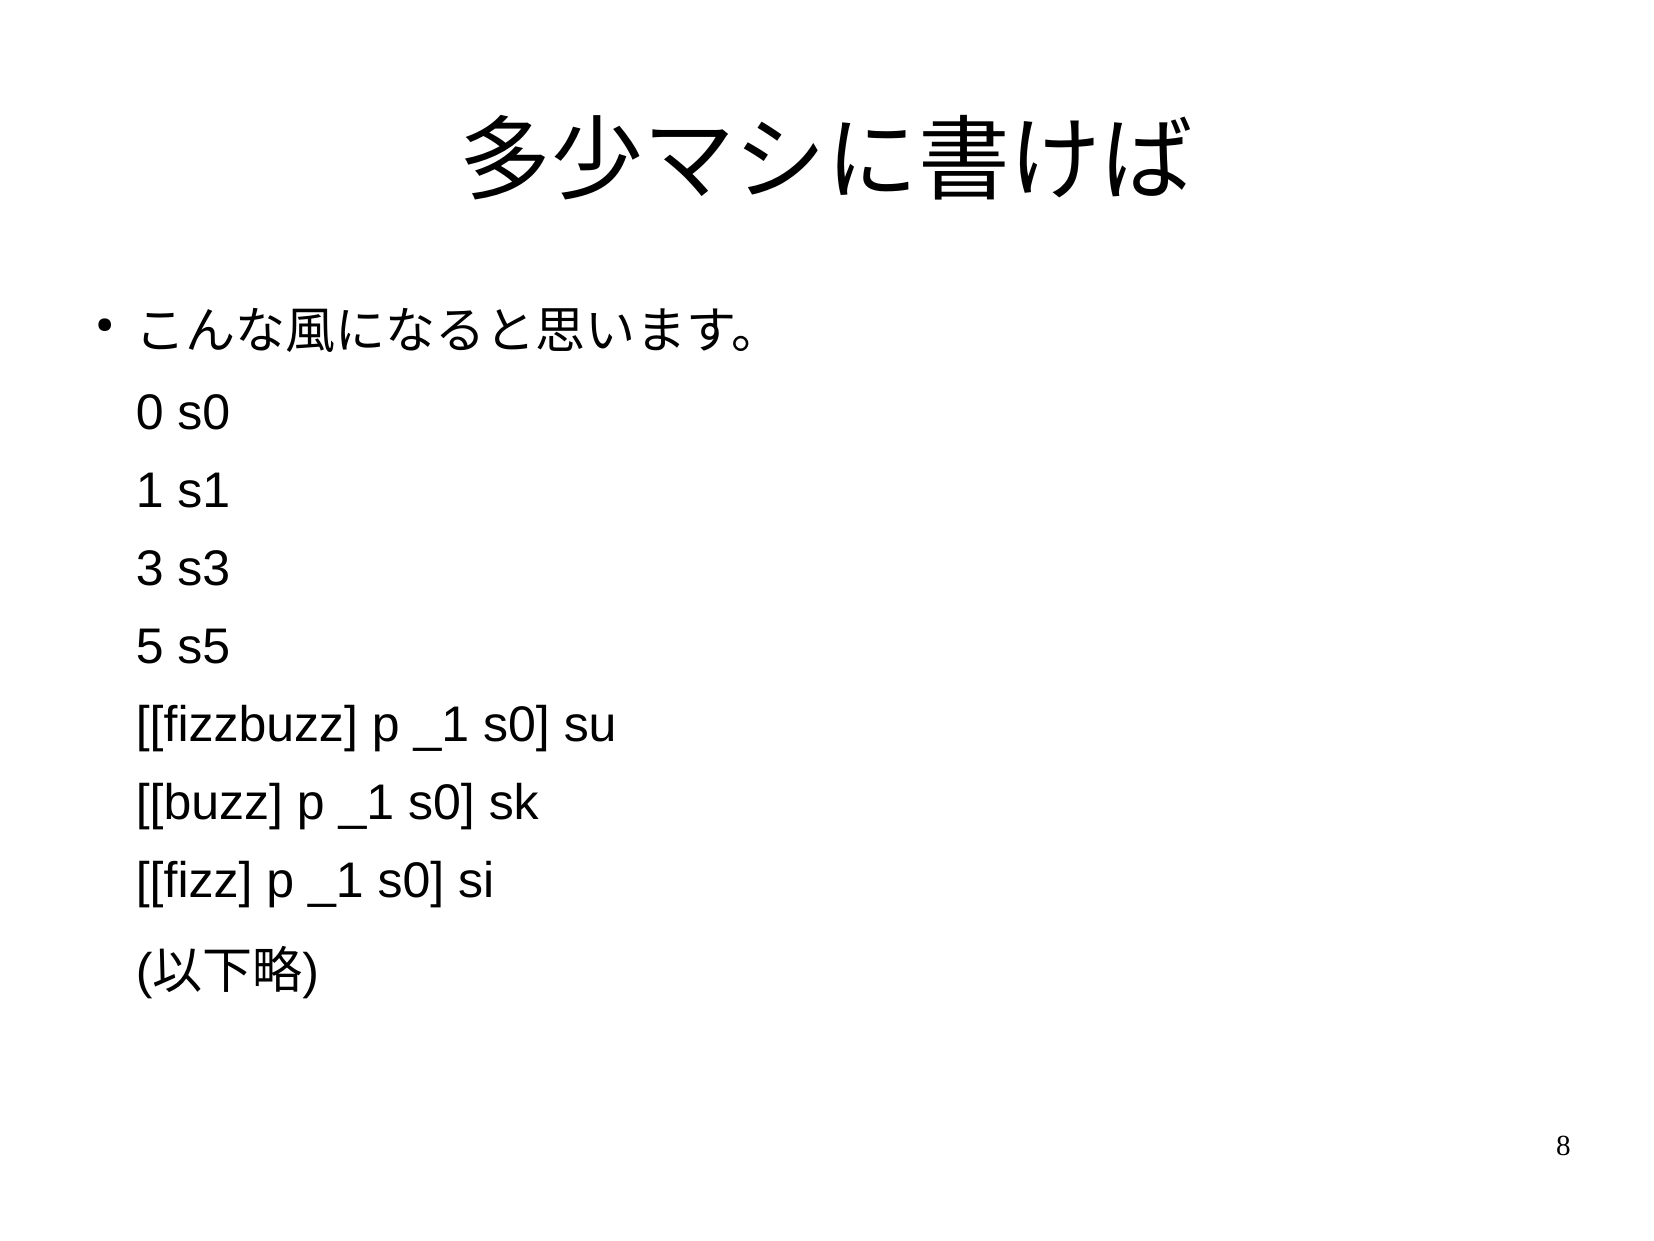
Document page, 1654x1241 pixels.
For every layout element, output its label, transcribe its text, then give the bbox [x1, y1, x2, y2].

list こんな風になると思います。 0 s0 1 s1 3 s3 5 s5 [[fizzbuzz] p _1 s0] su [[buzz] p _1 s0] sk [[fizz] p _1 s0] si (以下略) [82, 290, 1571, 1010]
title 多少マシに書けば [82, 49, 1571, 257]
